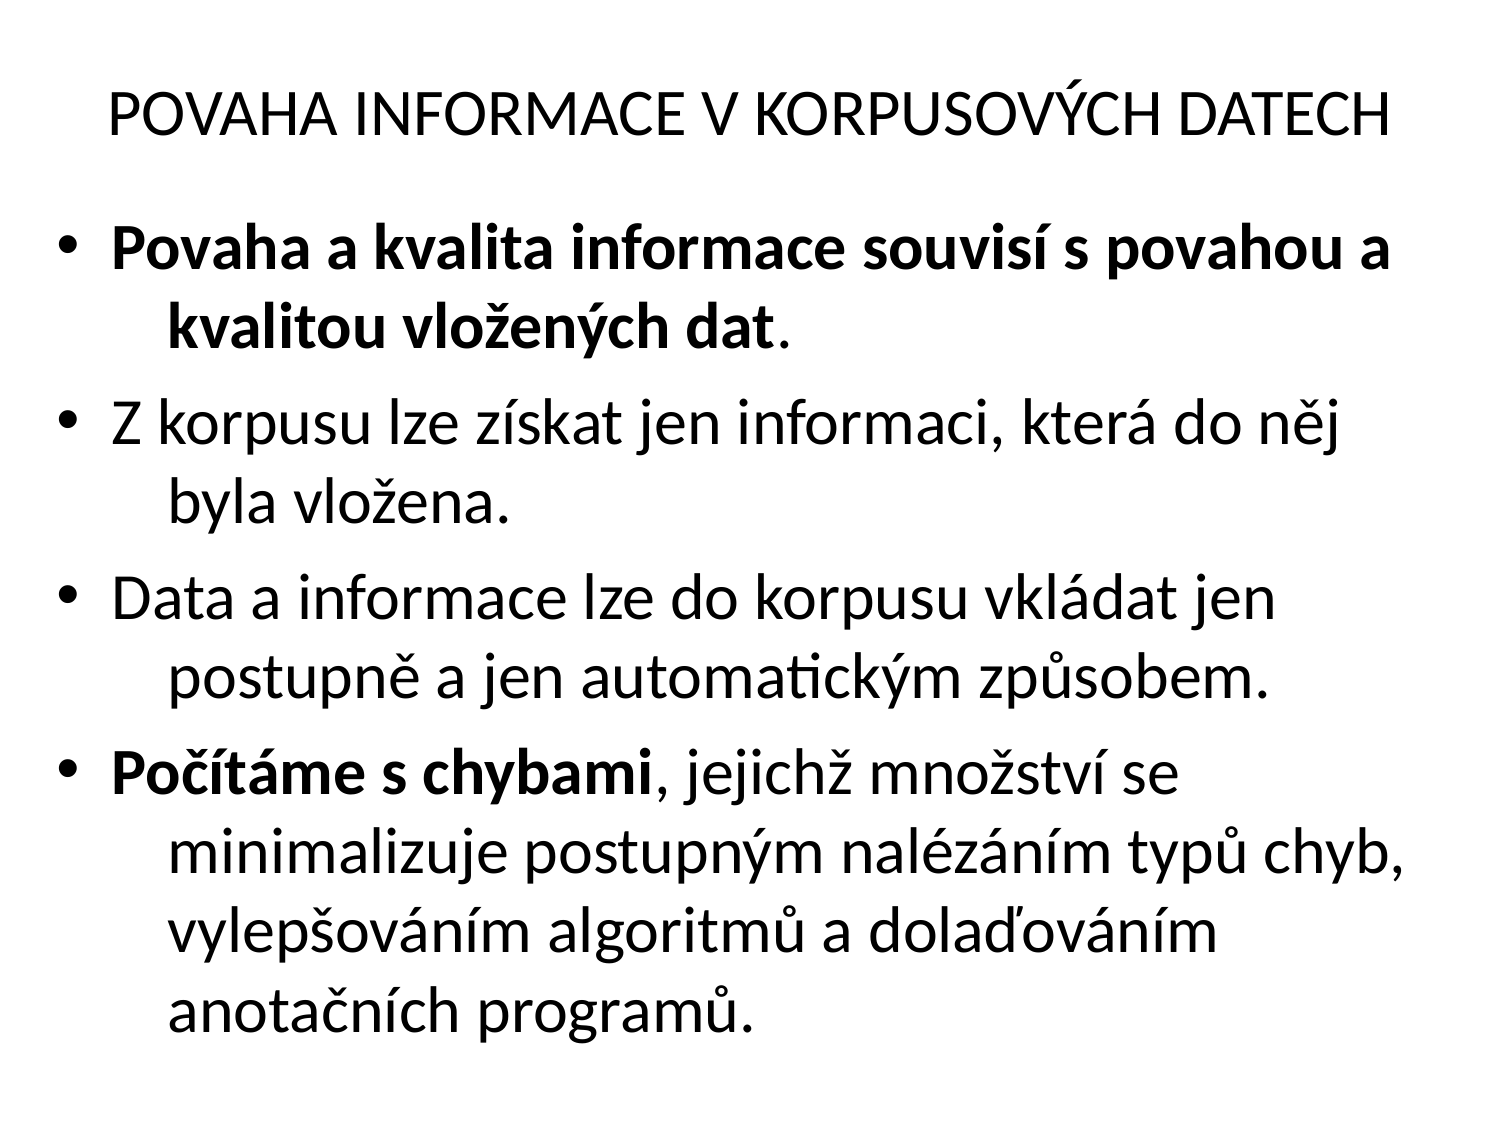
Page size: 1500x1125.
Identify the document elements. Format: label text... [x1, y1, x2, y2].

title POVAHA INFORMACE V KORPUSOVÝCH DATECH [75, 45, 1426, 173]
list Povaha a kvalita informace souvisí s povahou a kvalitou vložených dat. Z korpusu lze získat jen informaci, která do něj byla vložena. Data a informace lze do korpusu vkládat jen postupně a jen automatickým způsobem. Počítáme s chybami, jejichž množství se minimalizuje postupným nalézáním typů chyb, vylepšováním algoritmů a dolaďováním anotačních programů. [41, 196, 1426, 1059]
